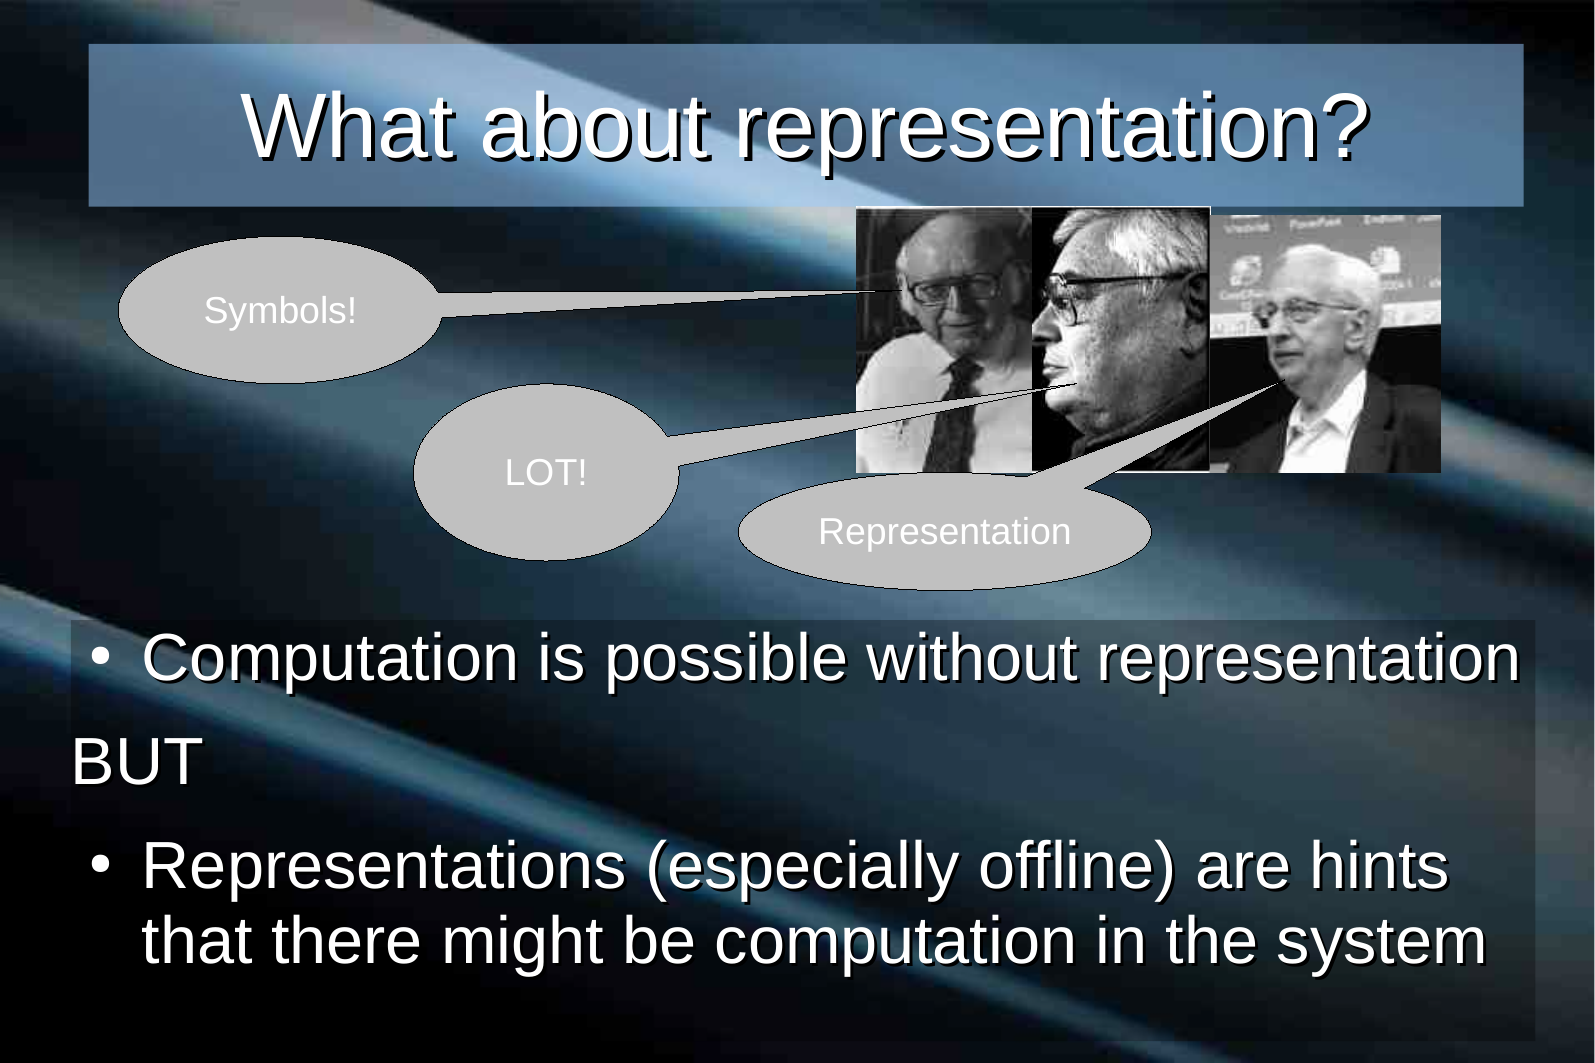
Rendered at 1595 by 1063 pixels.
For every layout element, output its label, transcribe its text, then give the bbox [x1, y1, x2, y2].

list Computation is possible without representation BUT Representations (especially offline) are hints that there might be computation in the system [70, 620, 1536, 1042]
text_box LOT! [413, 383, 1077, 562]
text_box Symbols! [118, 236, 902, 384]
picture [0, 0, 1595, 1063]
title What about representation? [88, 43, 1524, 207]
text_box Representation [738, 379, 1285, 591]
